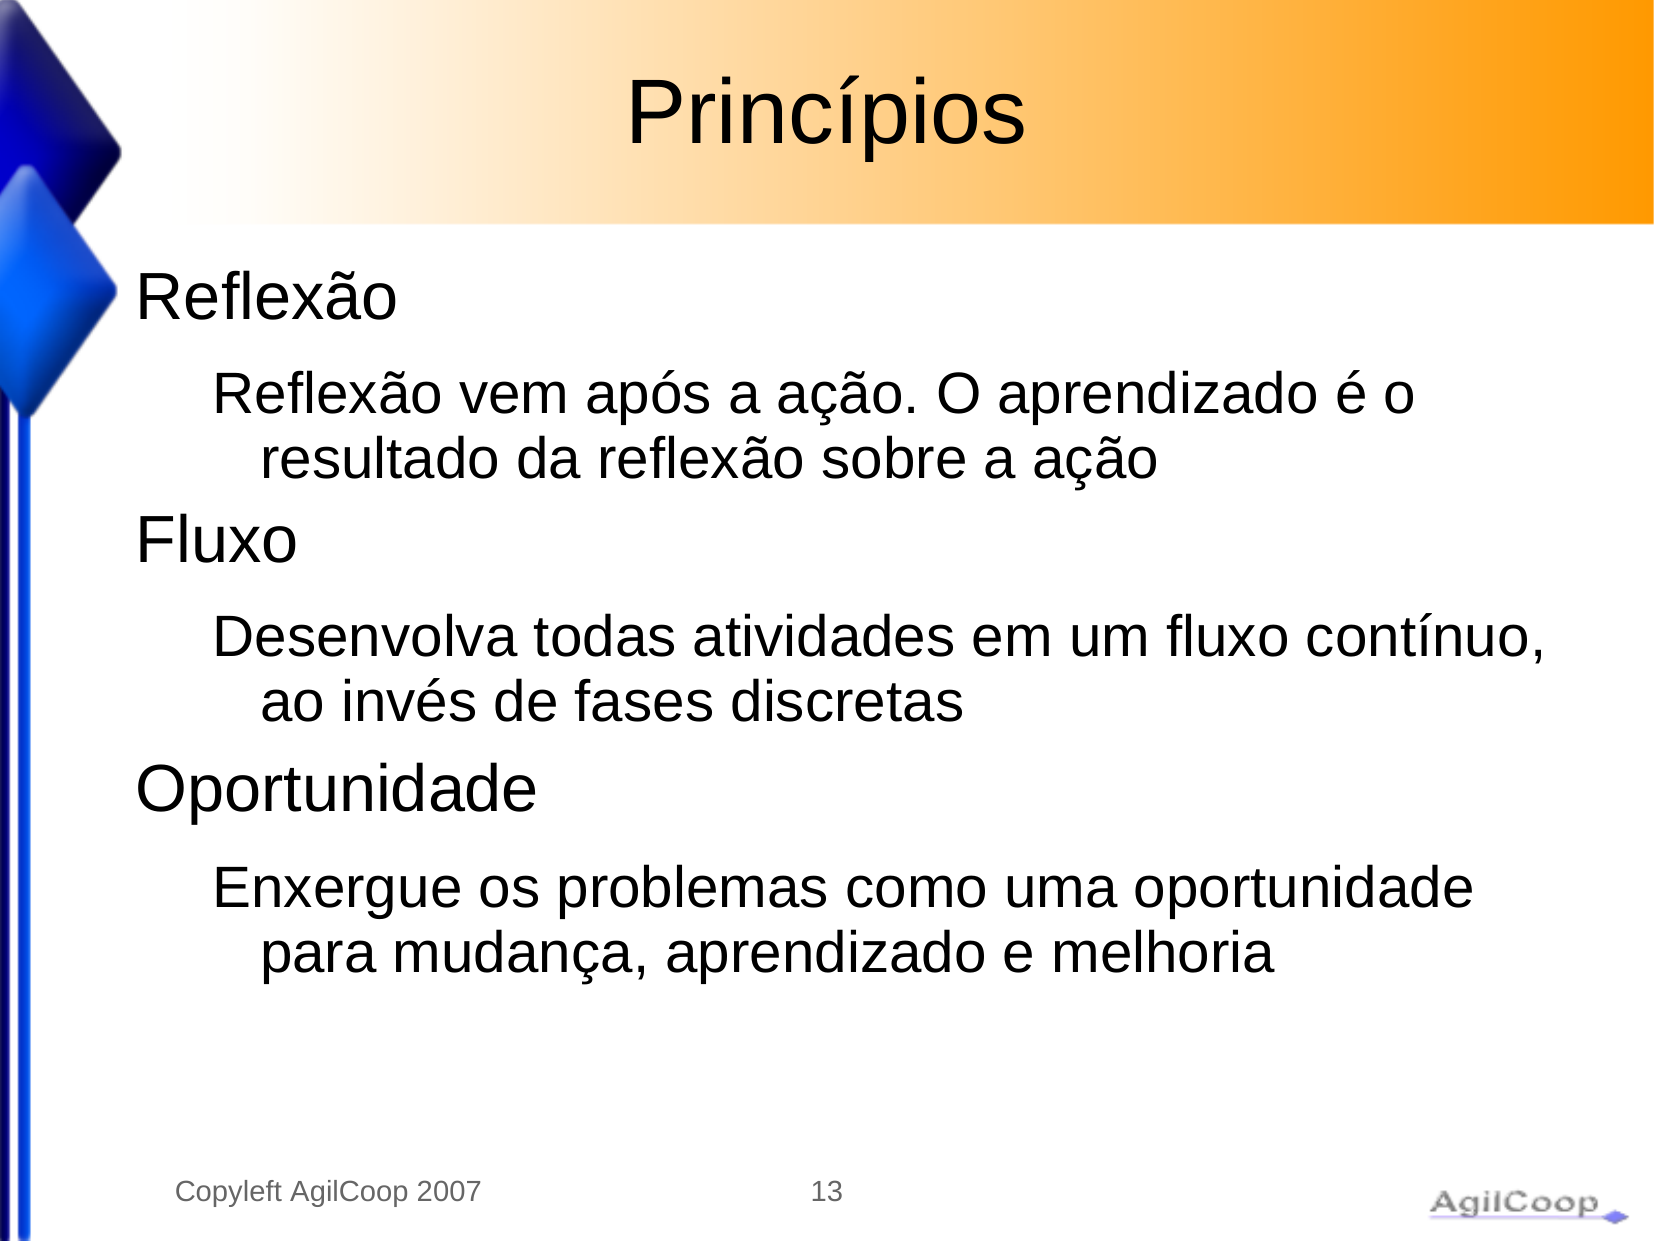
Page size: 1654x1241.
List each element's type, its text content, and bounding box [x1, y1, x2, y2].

title Princípios [82, 8, 1571, 216]
list Reflexão Reflexão vem após a ação. O aprendizado é o resultado da reflexão sobre a ação Fluxo Desenvolva todas atividades em um fluxo contínuo, ao invés de fases discretas Oportunidade Enxergue os problemas como uma oportunidade para mudança, aprendizado e melhoria [118, 271, 1607, 1123]
picture [0, 0, 1654, 1241]
